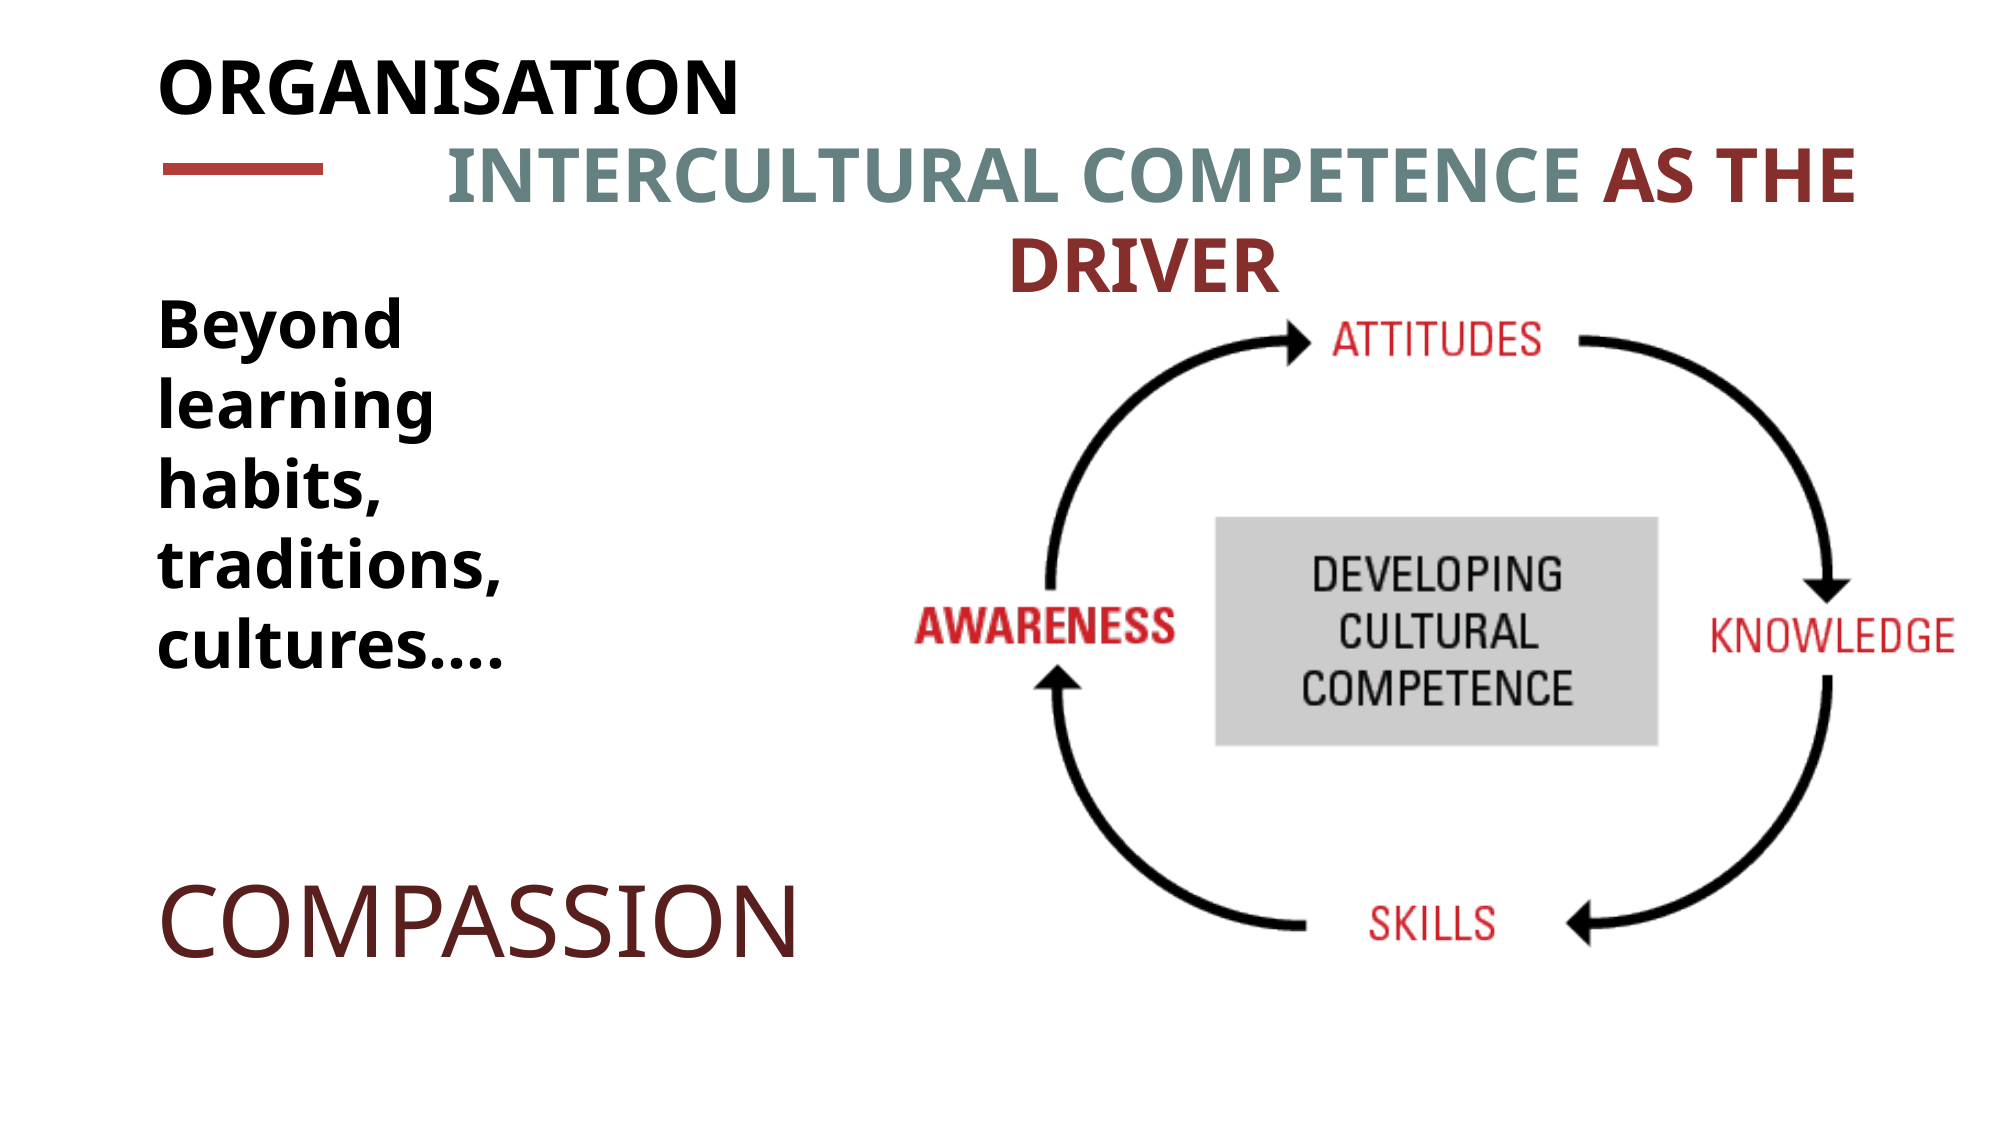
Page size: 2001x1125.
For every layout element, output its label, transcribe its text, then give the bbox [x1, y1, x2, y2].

picture [854, 225, 2000, 1018]
text_box INTERCULTURAL COMPETENCE AS THE DRIVER [305, 119, 2000, 226]
text_box COMPASSION [141, 850, 924, 987]
text_box ORGANISATION [141, 32, 1068, 139]
text_box Beyond learning habits, traditions, cultures…. [141, 274, 690, 532]
